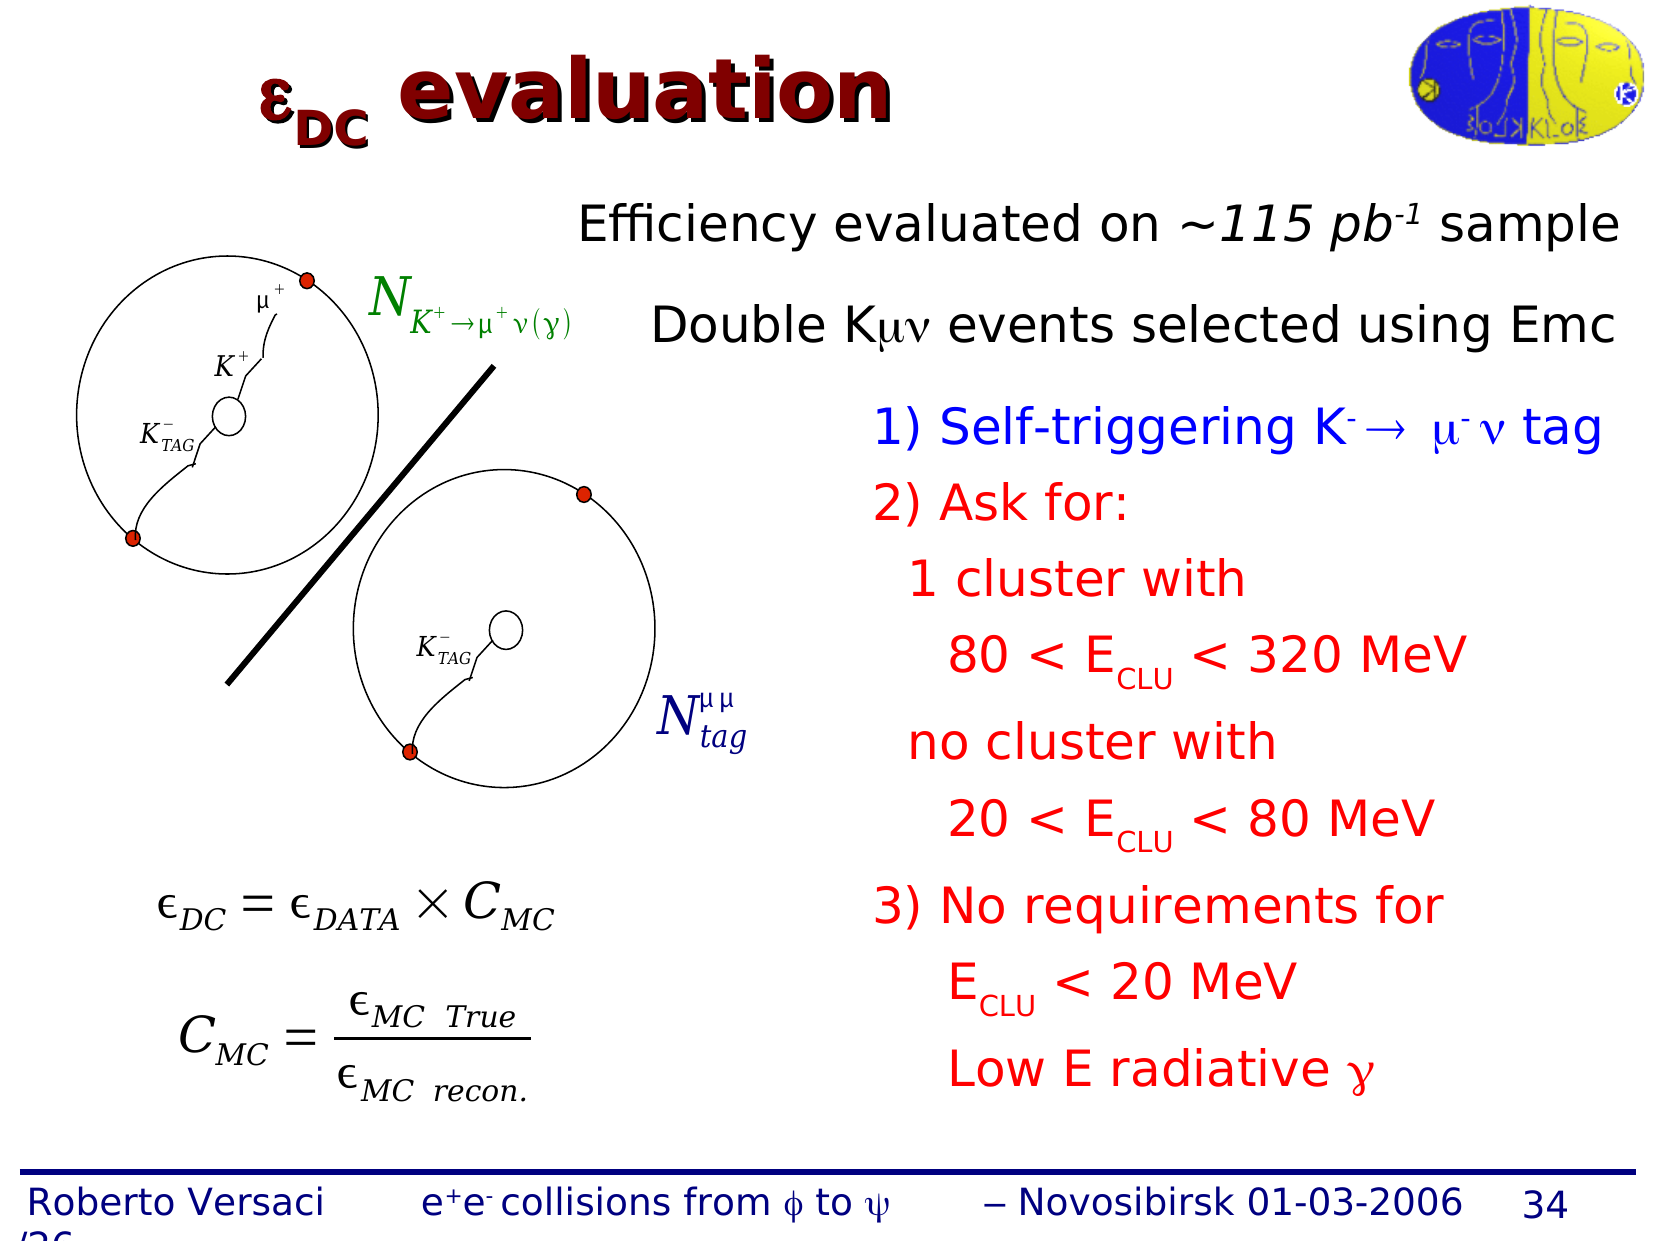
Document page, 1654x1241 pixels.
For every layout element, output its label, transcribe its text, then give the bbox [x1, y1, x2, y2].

picture [1398, 0, 1654, 151]
text_box Double Kmn events selected using Emc [635, 289, 1612, 370]
text_box [576, 486, 592, 503]
chart [412, 627, 476, 669]
text_box 1) Self-triggering K- ® m- n tag 2) Ask for: 1 cluster with 80 < ECLU < 320 MeV no cluster with 20 < ECLU < 80 MeV 3) No requirements for ECLU < 20 MeV Low E radiative g [857, 390, 1603, 1121]
text_box [402, 744, 418, 760]
chart [364, 266, 576, 344]
text_box eDC evaluation [242, 33, 907, 172]
chart [251, 278, 292, 319]
chart [653, 678, 750, 756]
chart [135, 414, 199, 455]
text_box Efficiency evaluated on ~115 pb-1 sample [562, 187, 1615, 261]
text_box [125, 530, 141, 547]
chart [210, 346, 257, 384]
chart [150, 871, 562, 1109]
text_box [299, 272, 315, 289]
